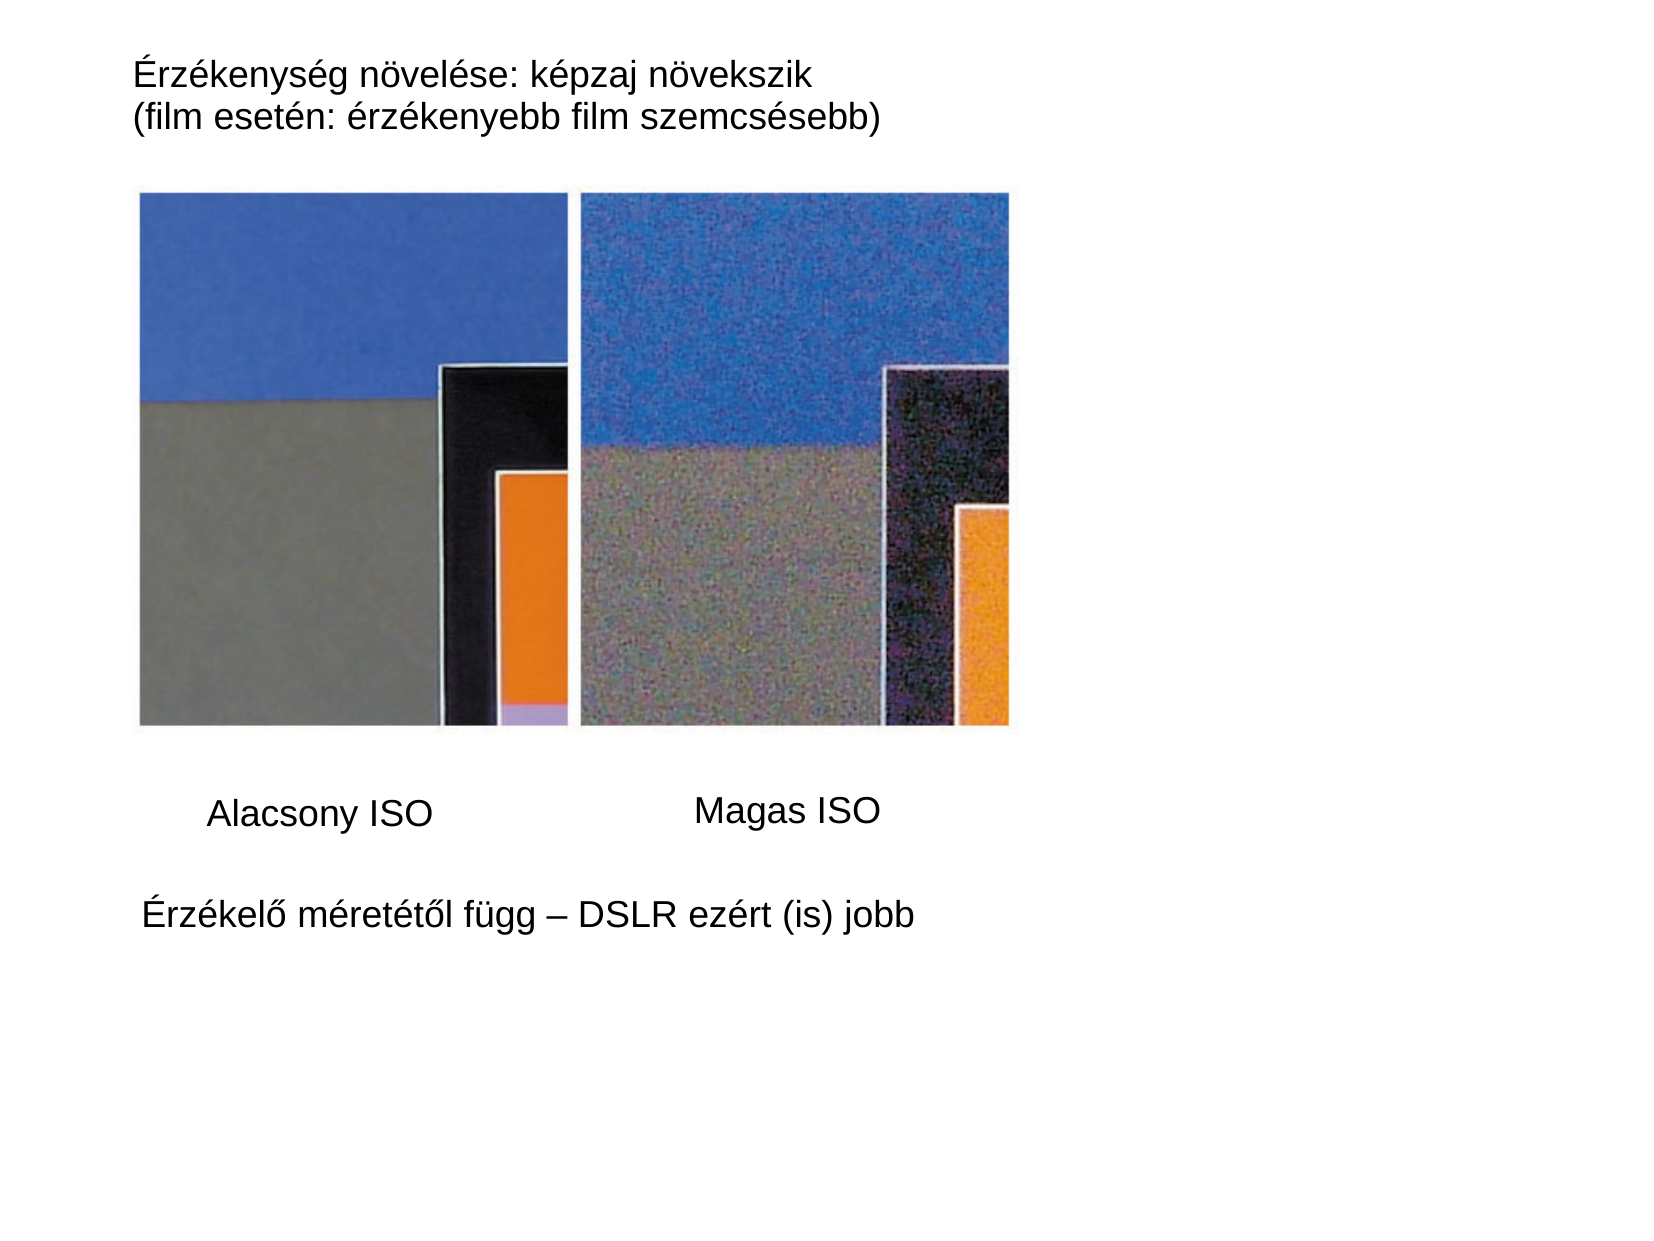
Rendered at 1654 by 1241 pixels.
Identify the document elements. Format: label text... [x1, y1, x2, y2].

text_box Alacsony ISO [191, 784, 449, 842]
text_box Érzékelő méretétől függ – DSLR ezért (is) jobb [126, 885, 931, 943]
picture [132, 185, 1019, 739]
text_box Érzékenység növelése: képzaj növekszik (film esetén: érzékenyebb film szemcsésebb) [117, 46, 896, 146]
text_box Magas ISO [679, 782, 897, 840]
